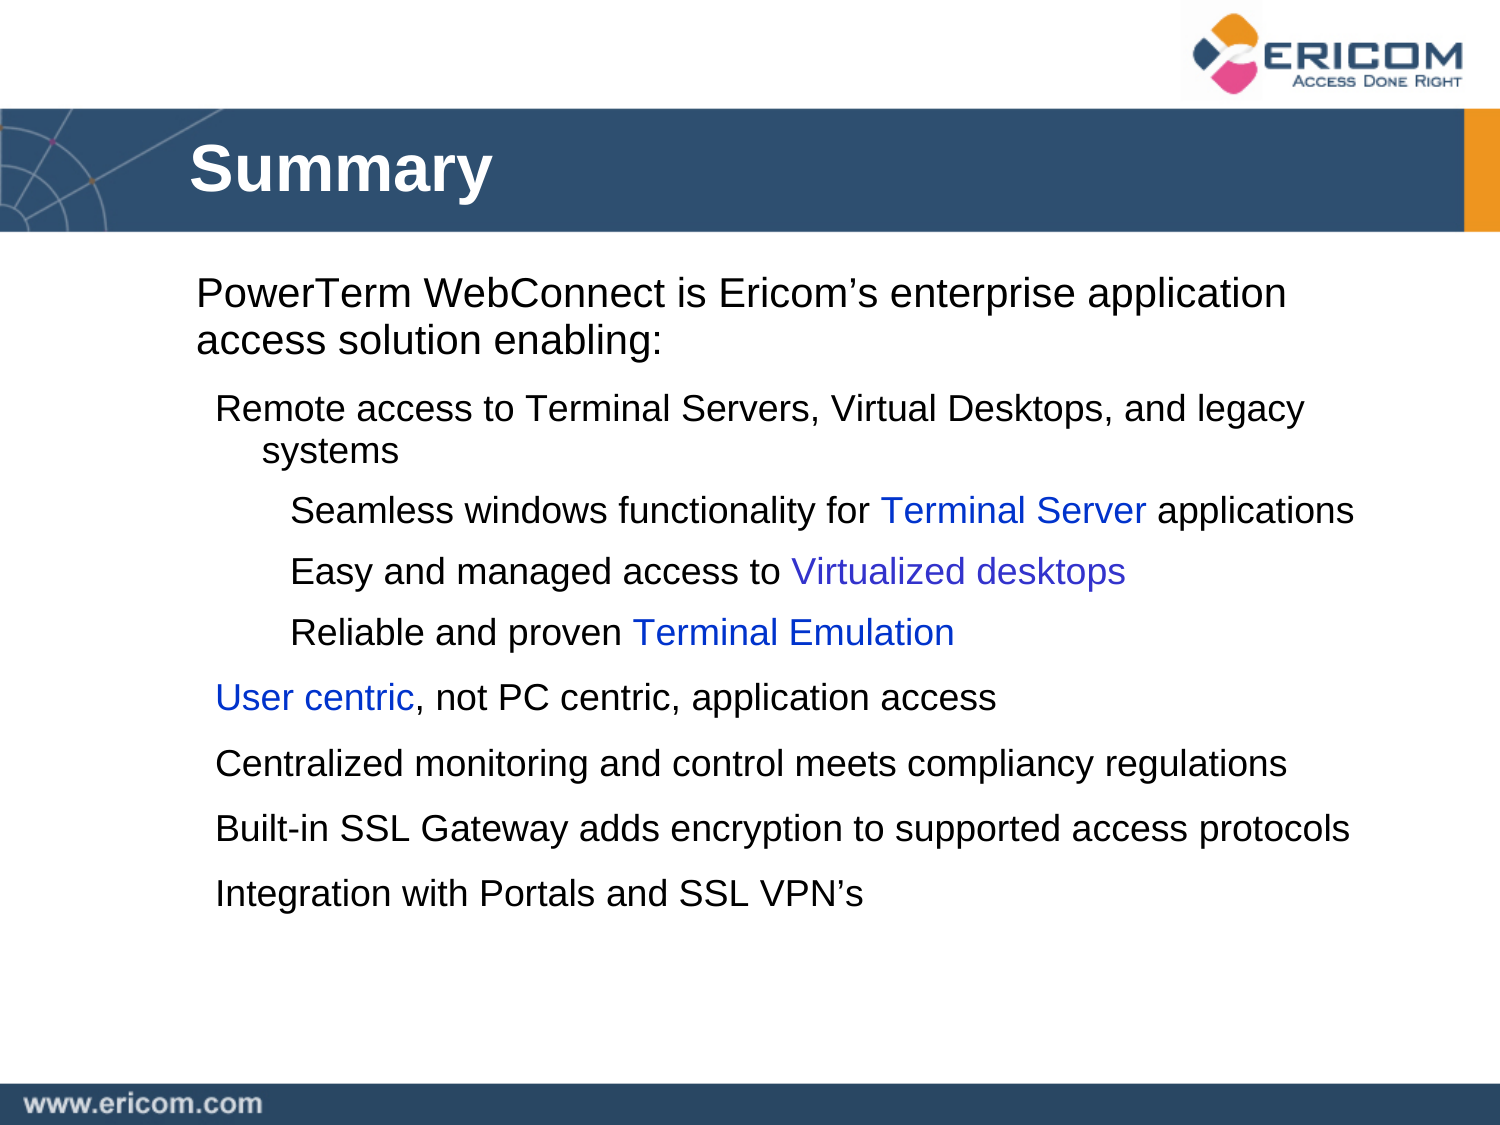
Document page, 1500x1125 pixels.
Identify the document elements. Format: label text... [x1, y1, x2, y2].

title Summary [174, 74, 1438, 262]
picture [0, 0, 1500, 1125]
list PowerTerm WebConnect is Ericom’s enterprise application access solution enabling: Remote access to Terminal Servers, Virtual Desktops, and legacy systems Seamless windows functionality for Terminal Server applications Easy and managed access to Virtualized desktops Reliable and proven Terminal Emulation User centric, not PC centric, application access Centralized monitoring and control meets compliancy regulations Built-in SSL Gateway adds encryption to supported access protocols Integration with Portals and SSL VPN’s [124, 262, 1438, 988]
